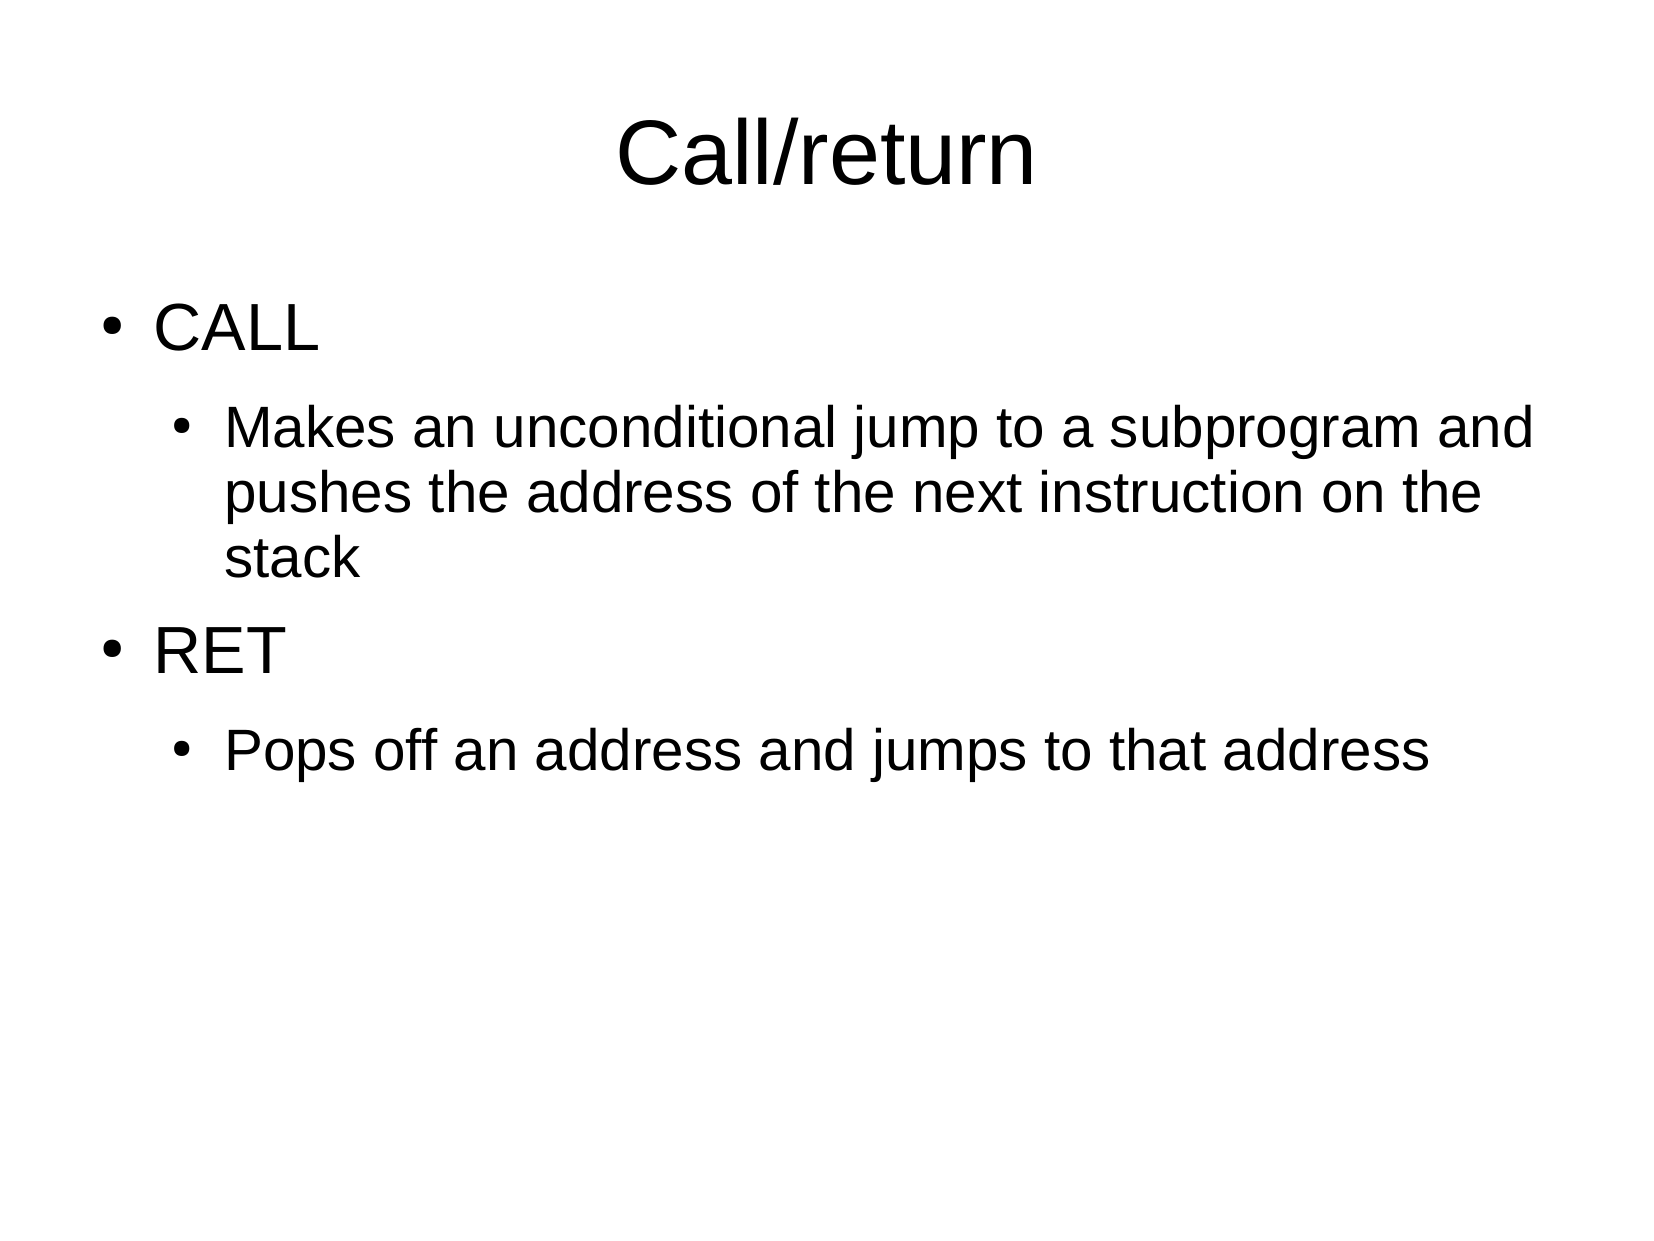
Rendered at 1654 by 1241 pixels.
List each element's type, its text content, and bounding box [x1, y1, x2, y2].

title Call/return [82, 49, 1571, 257]
list CALL Makes an unconditional jump to a subprogram and pushes the address of the next instruction on the stack RET Pops off an address and jumps to that address [82, 290, 1571, 1109]
